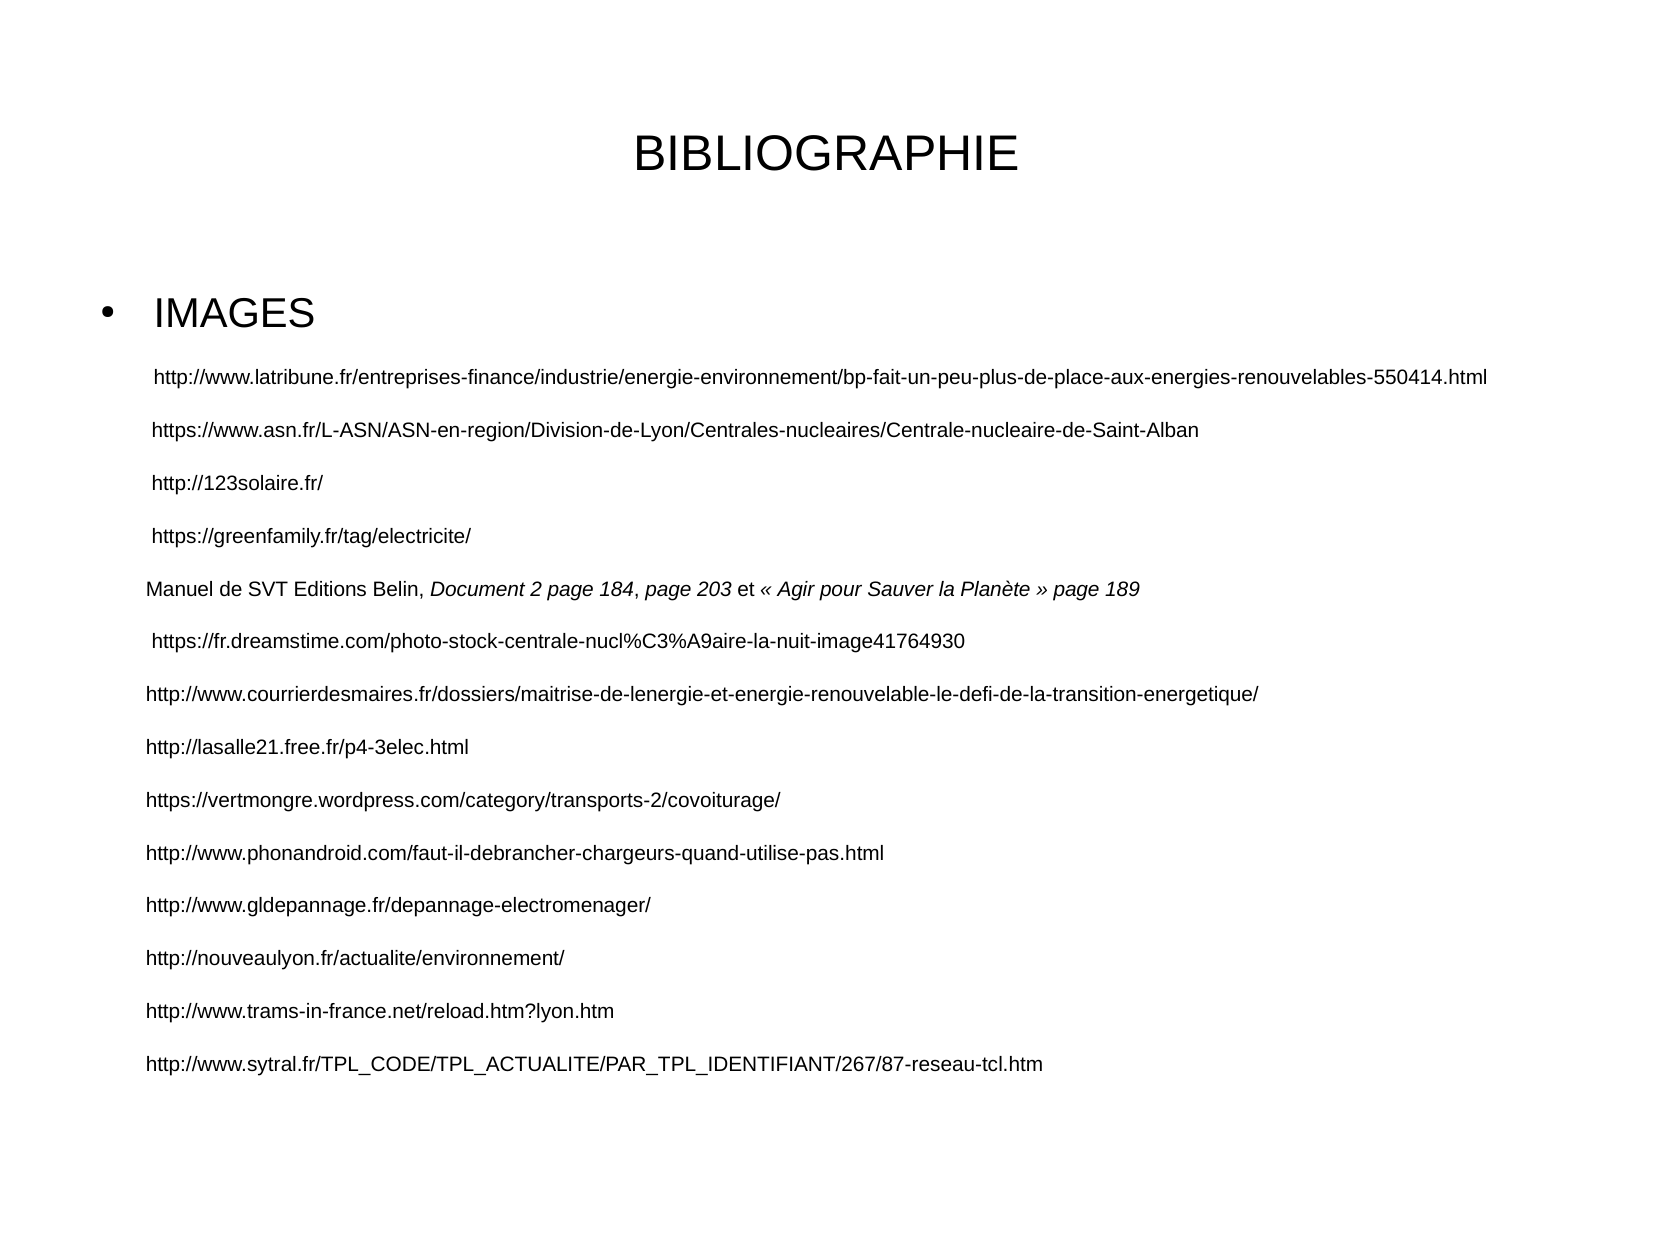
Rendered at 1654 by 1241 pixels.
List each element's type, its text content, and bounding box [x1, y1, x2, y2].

title BIBLIOGRAPHIE [82, 49, 1571, 257]
list IMAGES http://www.latribune.fr/entreprises-finance/industrie/energie-environnement/bp-fait-un-peu-plus-de-place-aux-energies-renouvelables-550414.html https://www.asn.fr/L-ASN/ASN-en-region/Division-de-Lyon/Centrales-nucleaires/Centrale-nucleaire-de-Saint-Alban http://123solaire.fr/ https://greenfamily.fr/tag/electricite/ Manuel de SVT Editions Belin, Document 2 page 184, page 203 et « Agir pour Sauver la Planète » page 189 https://fr.dreamstime.com/photo-stock-centrale-nucl%C3%A9aire-la-nuit-image41764930 http://www.courrierdesmaires.fr/dossiers/maitrise-de-lenergie-et-energie-renouvelable-le-defi-de-la-transition-energetique/ http://lasalle21.free.fr/p4-3elec.html https://vertmongre.wordpress.com/category/transports-2/covoiturage/ http://www.phonandroid.com/faut-il-debrancher-chargeurs-quand-utilise-pas.html http://www.gldepannage.fr/depannage-electromenager/ http://nouveaulyon.fr/actualite/environnement/ http://www.trams-in-france.net/reload.htm?lyon.htm http://www.sytral.fr/TPL_CODE/TPL_ACTUALITE/PAR_TPL_IDENTIFIANT/267/87-reseau-tcl.htm [82, 290, 1571, 1010]
